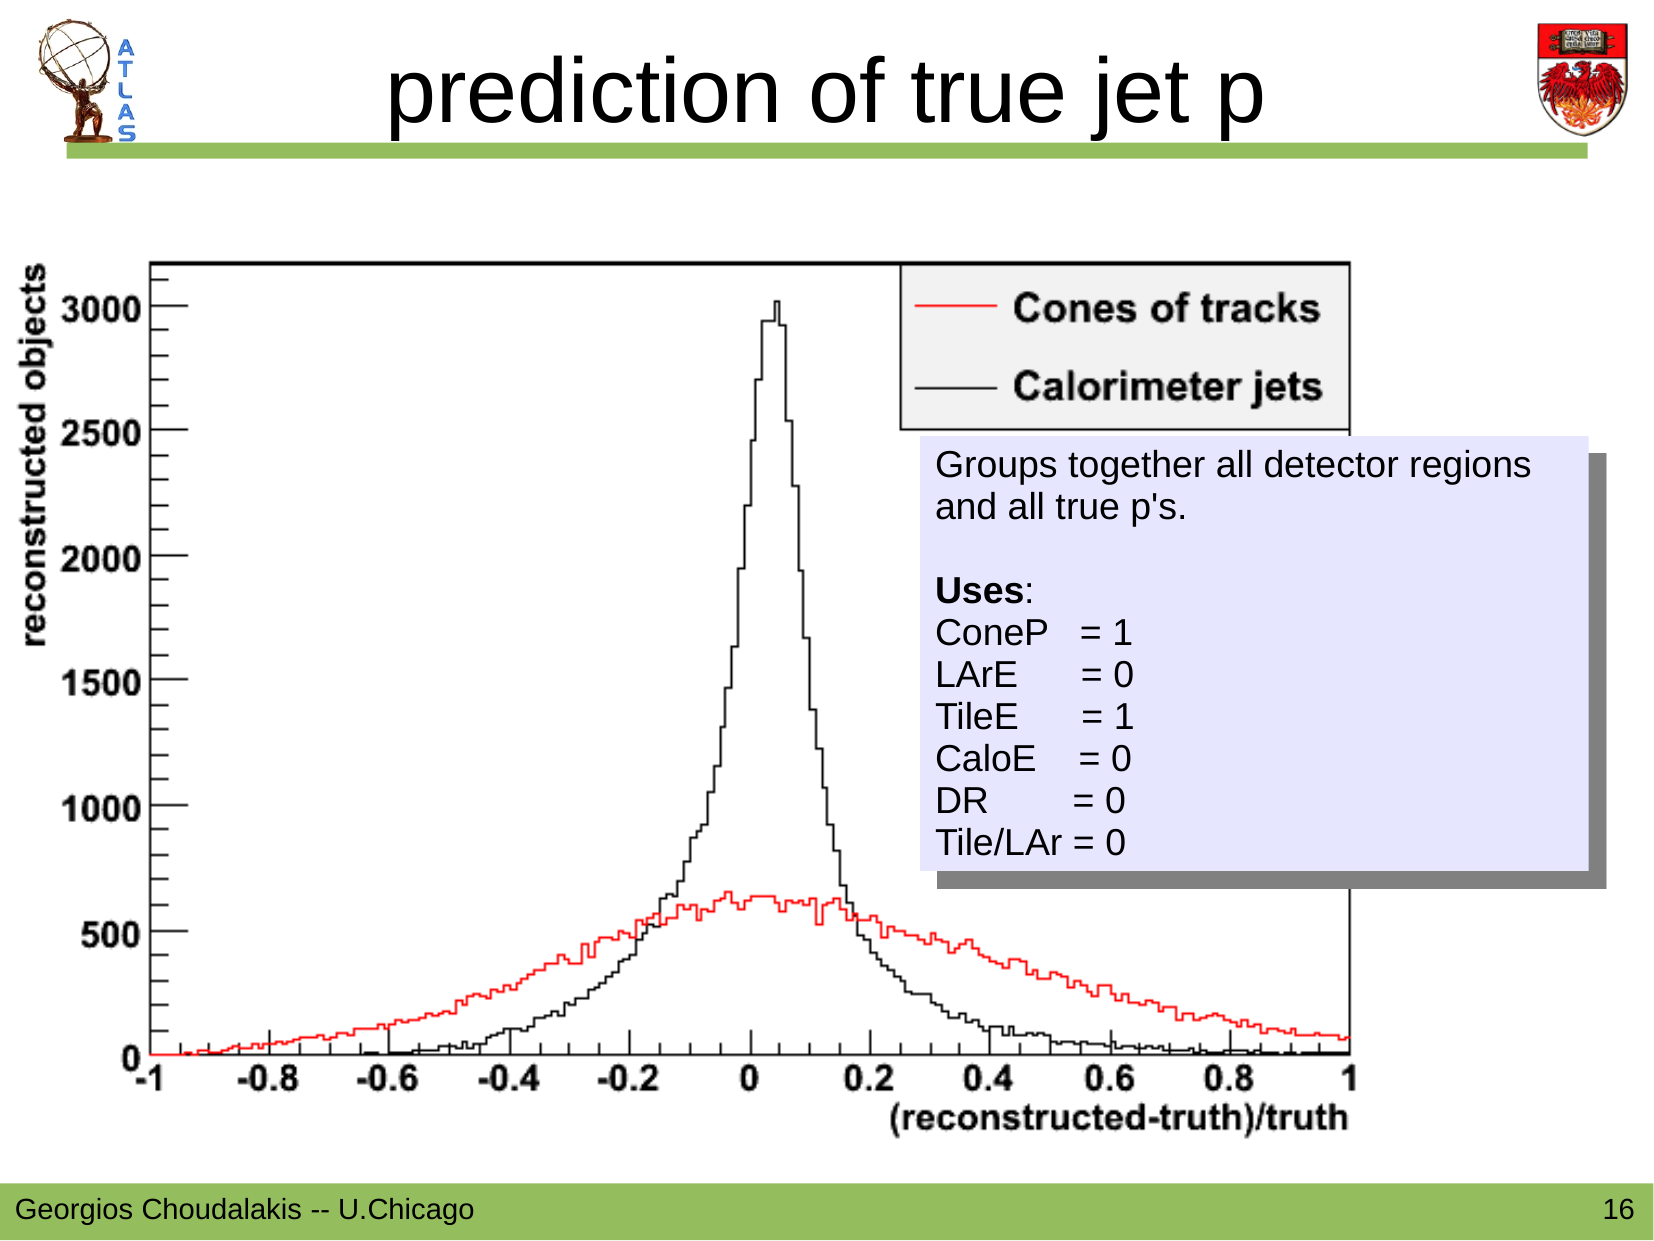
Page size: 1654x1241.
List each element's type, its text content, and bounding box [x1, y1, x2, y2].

picture [2, 8, 172, 155]
picture [1537, 23, 1629, 137]
picture [0, 188, 1501, 1152]
text_box Groups together all detector regions and all true p's. Uses: ConeP = 1 LArE = 0 TileE = 1 CaloE = 0 DR = 0 Tile/LAr = 0 [920, 436, 1589, 871]
title prediction of true jet p [82, 26, 1571, 154]
